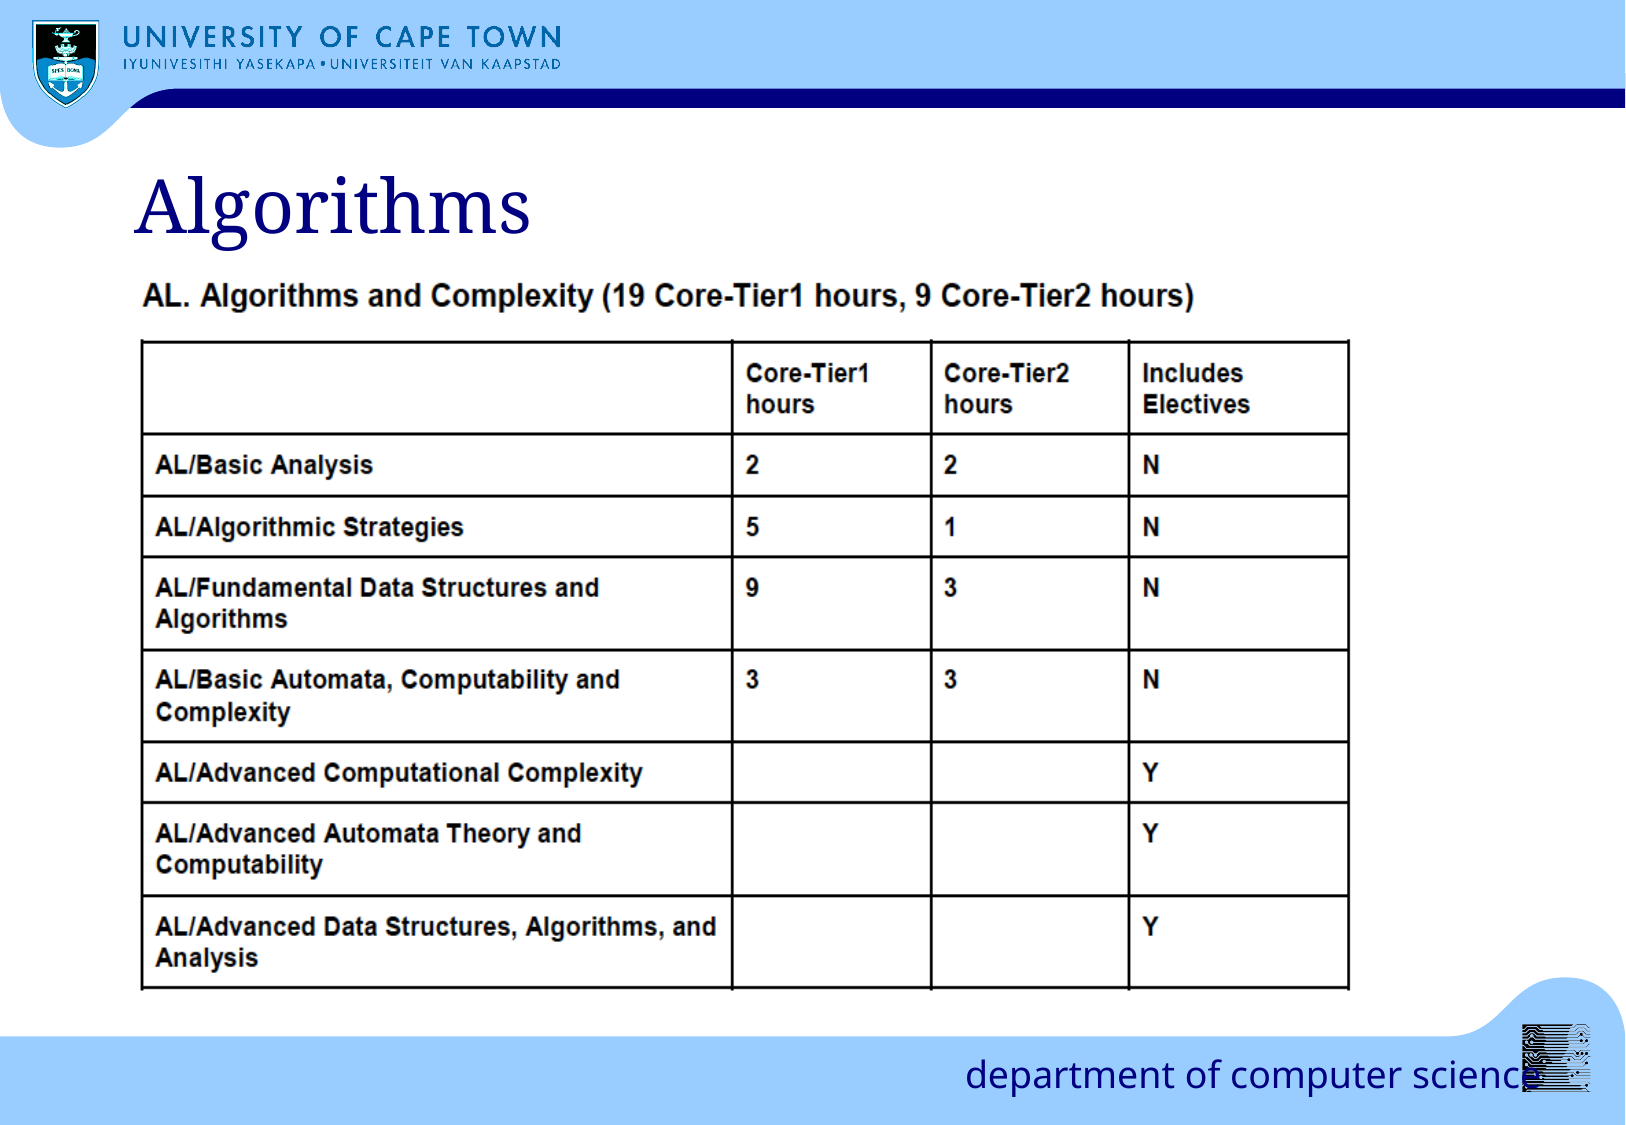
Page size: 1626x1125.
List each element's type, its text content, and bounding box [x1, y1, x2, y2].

picture [120, 23, 563, 71]
picture [1522, 1024, 1591, 1092]
picture [32, 20, 100, 109]
picture [123, 264, 1368, 1007]
picture [1526, 1070, 1536, 1076]
title Algorithms [134, 140, 1571, 268]
